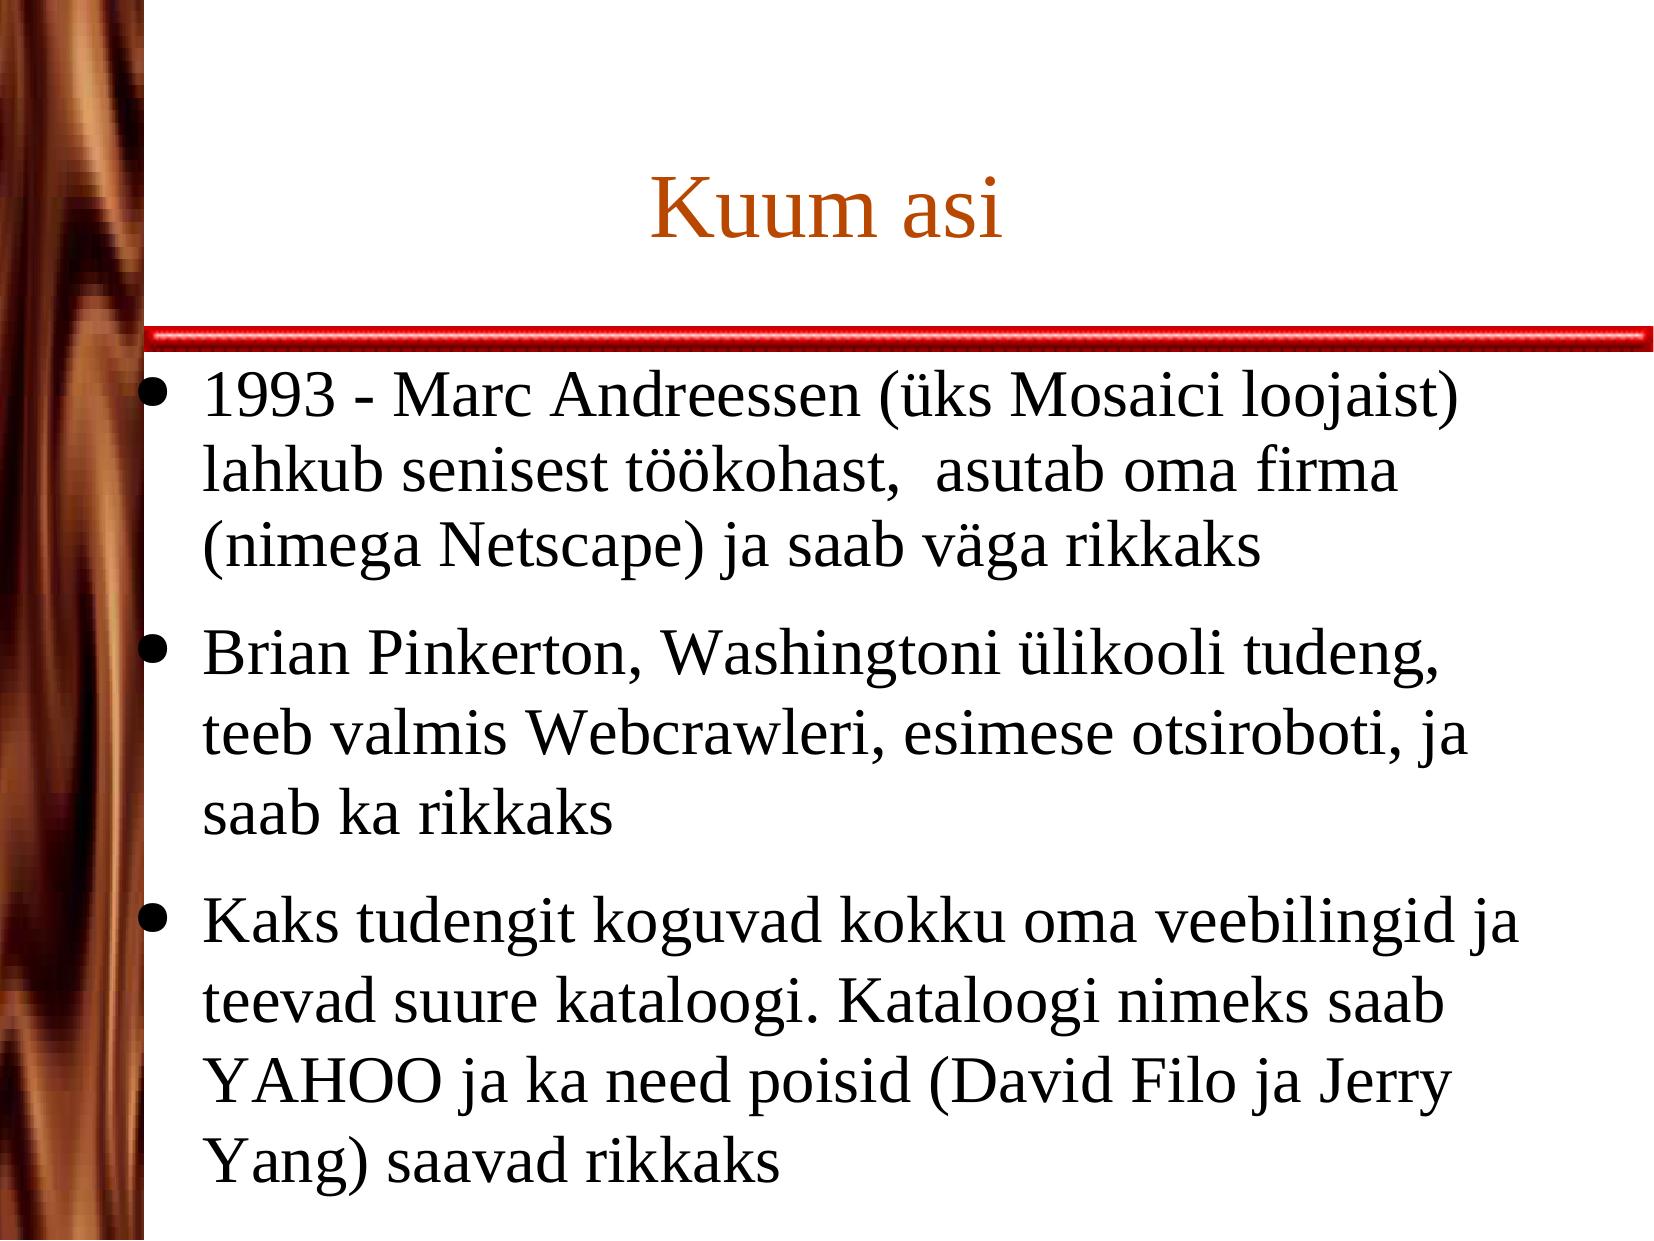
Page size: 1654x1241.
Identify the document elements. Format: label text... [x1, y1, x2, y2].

picture [0, 0, 1654, 1240]
list 1993 - Marc Andreessen (üks Mosaici loojaist) lahkub senisest töökohast, asutab oma firma (nimega Netscape) ja saab väga rikkaks Brian Pinkerton, Washingtoni ülikooli tudeng, teeb valmis Webcrawleri, esimese otsiroboti, ja saab ka rikkaks Kaks tudengit koguvad kokku oma veebilingid ja teevad suure kataloogi. Kataloogi nimeks saab YAHOO ja ka need poisid (David Filo ja Jerry Yang) saavad rikkaks [121, 356, 1533, 1213]
title Kuum asi [121, 102, 1533, 310]
